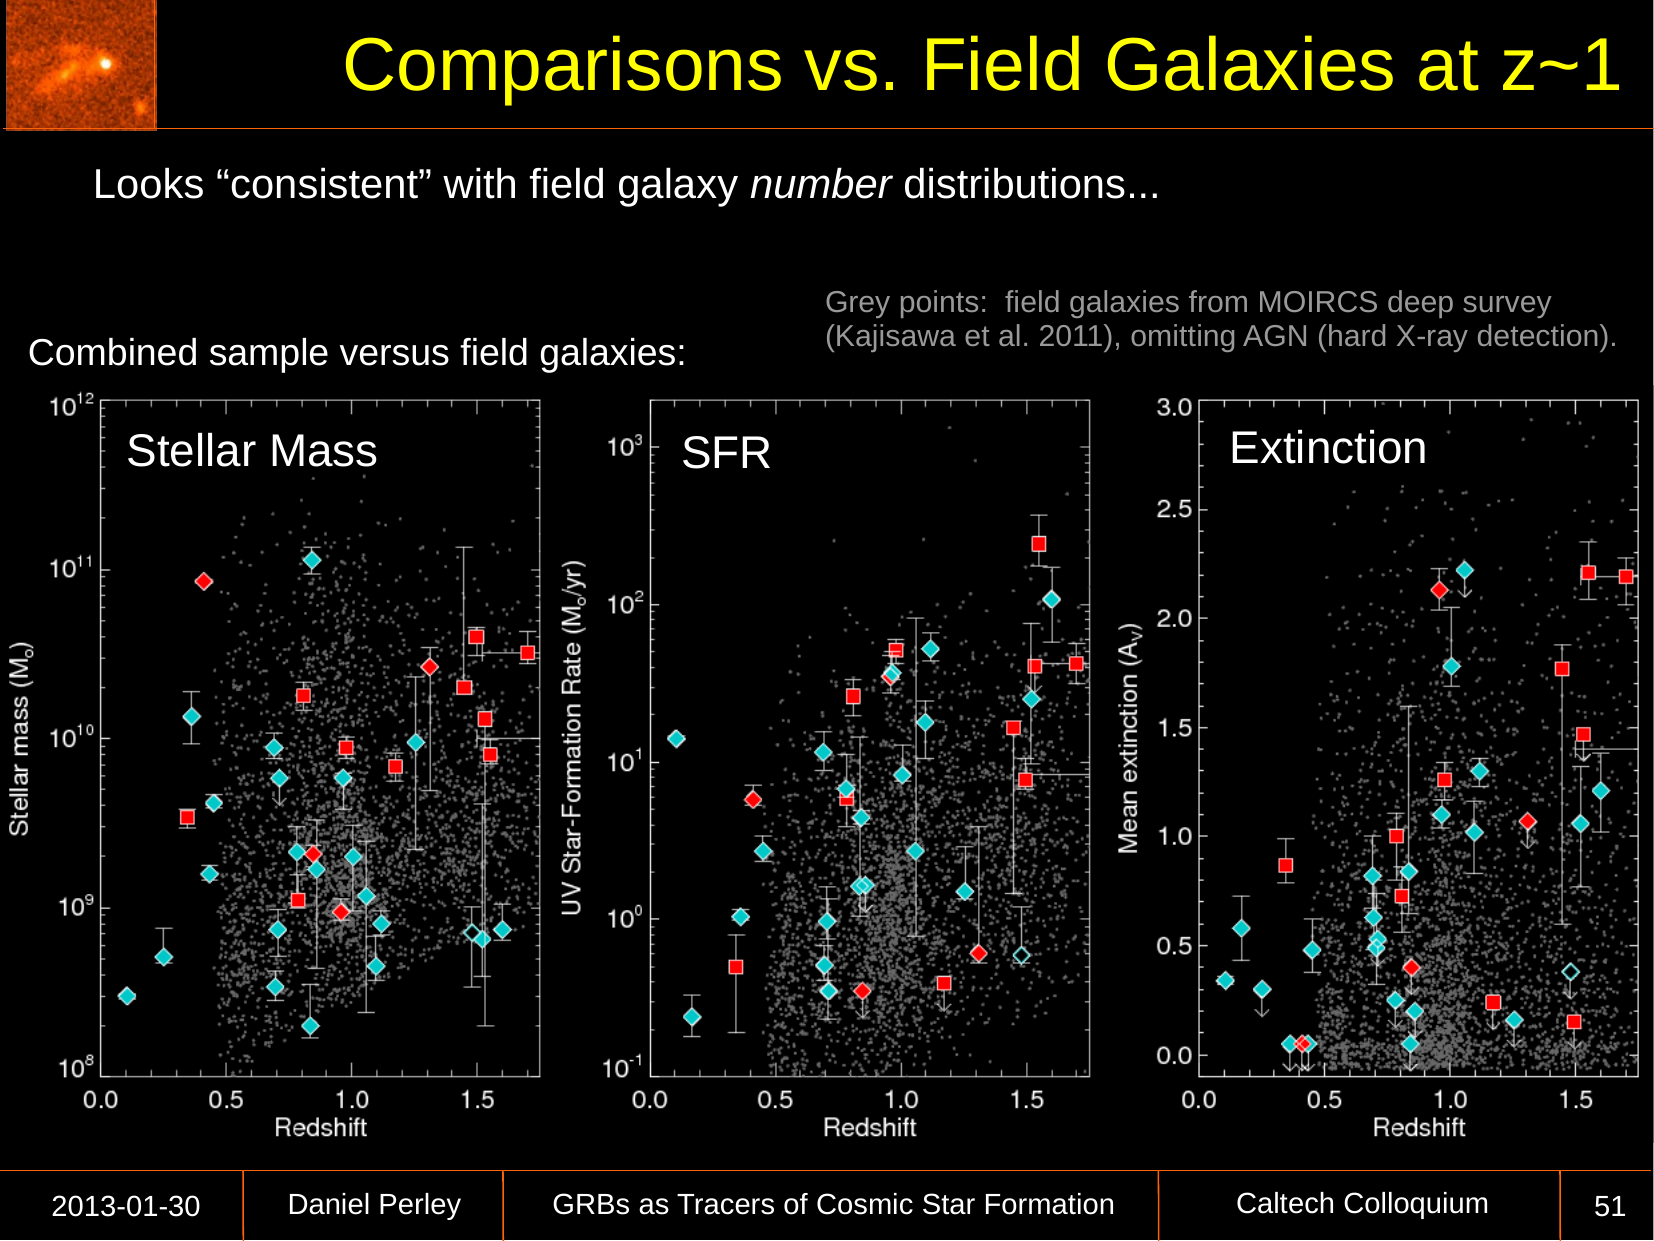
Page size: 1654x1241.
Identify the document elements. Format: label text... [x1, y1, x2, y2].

text_box SFR [663, 417, 1076, 490]
picture [7, 0, 154, 128]
title Comparisons vs. Field Galaxies at z~1 [187, 21, 1624, 108]
picture [0, 385, 1654, 1143]
text_box Combined sample versus field galaxies: [10, 321, 723, 385]
text_box Extinction [1211, 411, 1625, 484]
text_box Stellar Mass [108, 414, 522, 487]
text_box Grey points: field galaxies from MOIRCS deep survey (Kajisawa et al. 2011), omitting AGN (hard X-ray detection). [807, 274, 1636, 398]
text_box Looks “consistent” with field galaxy number distributions... [75, 150, 1313, 218]
